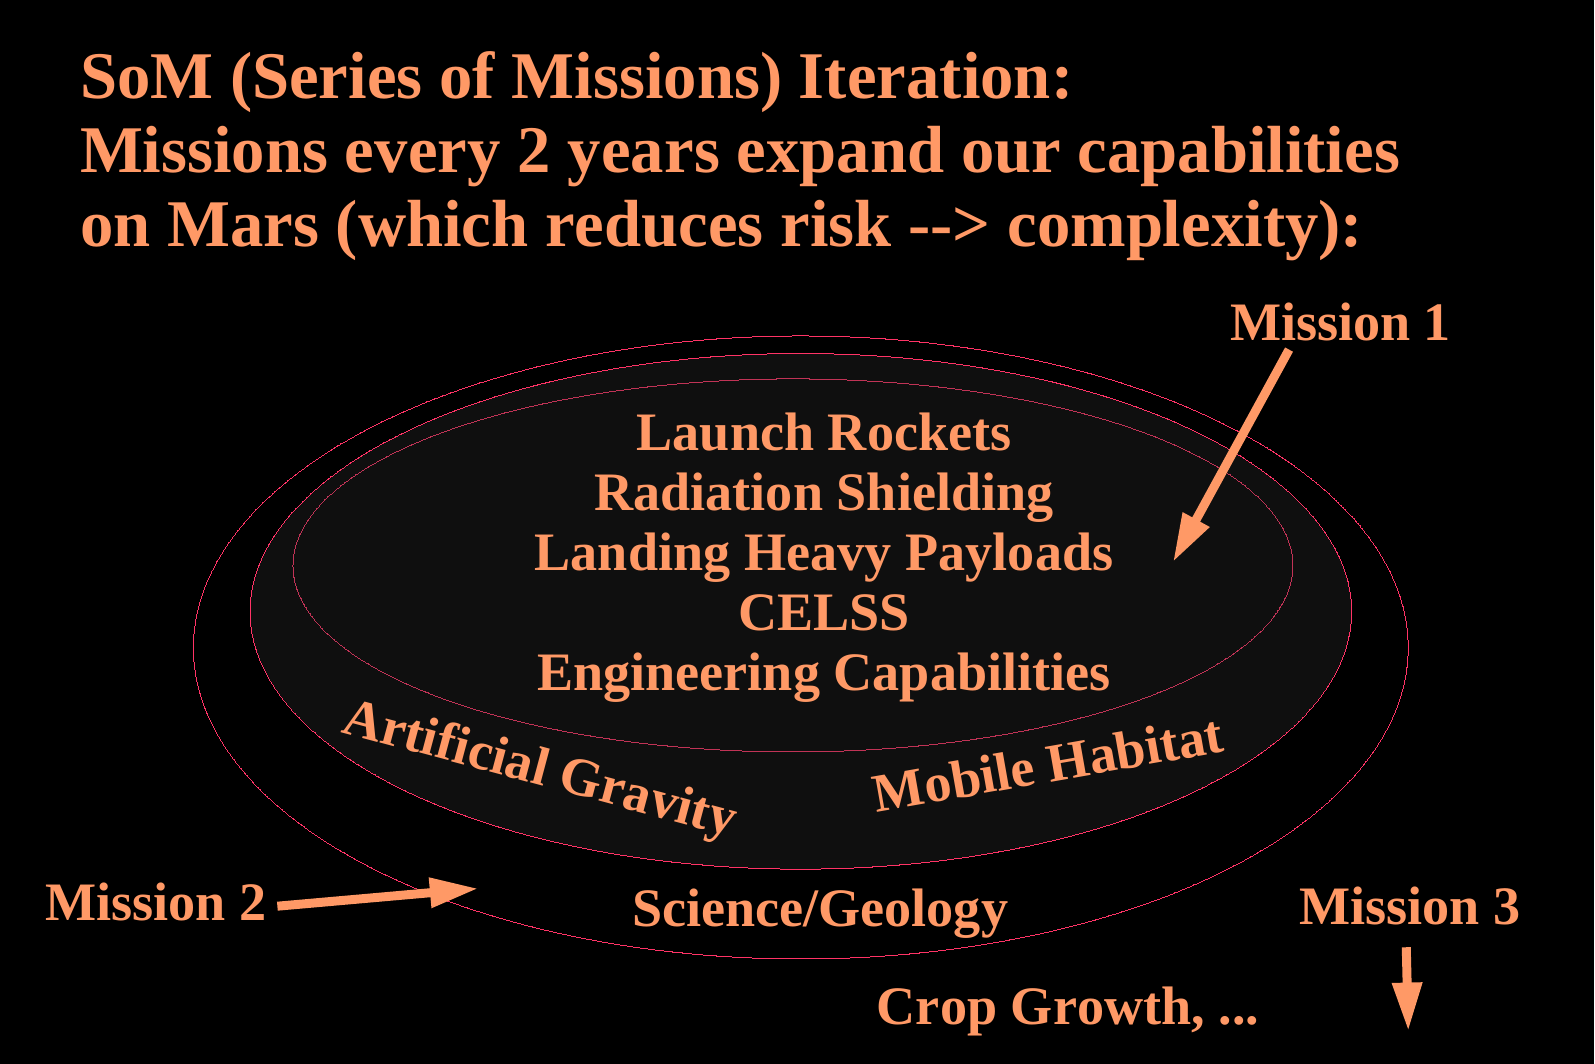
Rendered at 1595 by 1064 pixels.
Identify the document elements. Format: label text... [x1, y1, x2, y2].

text_box [193, 335, 1409, 959]
text_box Launch Rockets Radiation Shielding Landing Heavy Payloads CELSS Engineering Capabilities [507, 402, 1124, 770]
text_box Mission 3 [1299, 875, 1522, 937]
text_box Artificial Gravity [319, 680, 761, 854]
text_box Mission 2 [45, 871, 268, 934]
text_box SoM (Series of Missions) Iteration: Missions every 2 years expand our capabilities on Mars (which reduces risk --> complexity): [80, 38, 1423, 262]
text_box Science/Geology [614, 878, 1057, 940]
text_box Crop Growth, ... [859, 976, 1361, 1038]
text_box Mission 1 [1229, 280, 1493, 364]
text_box Mobile Habitat [850, 694, 1279, 829]
